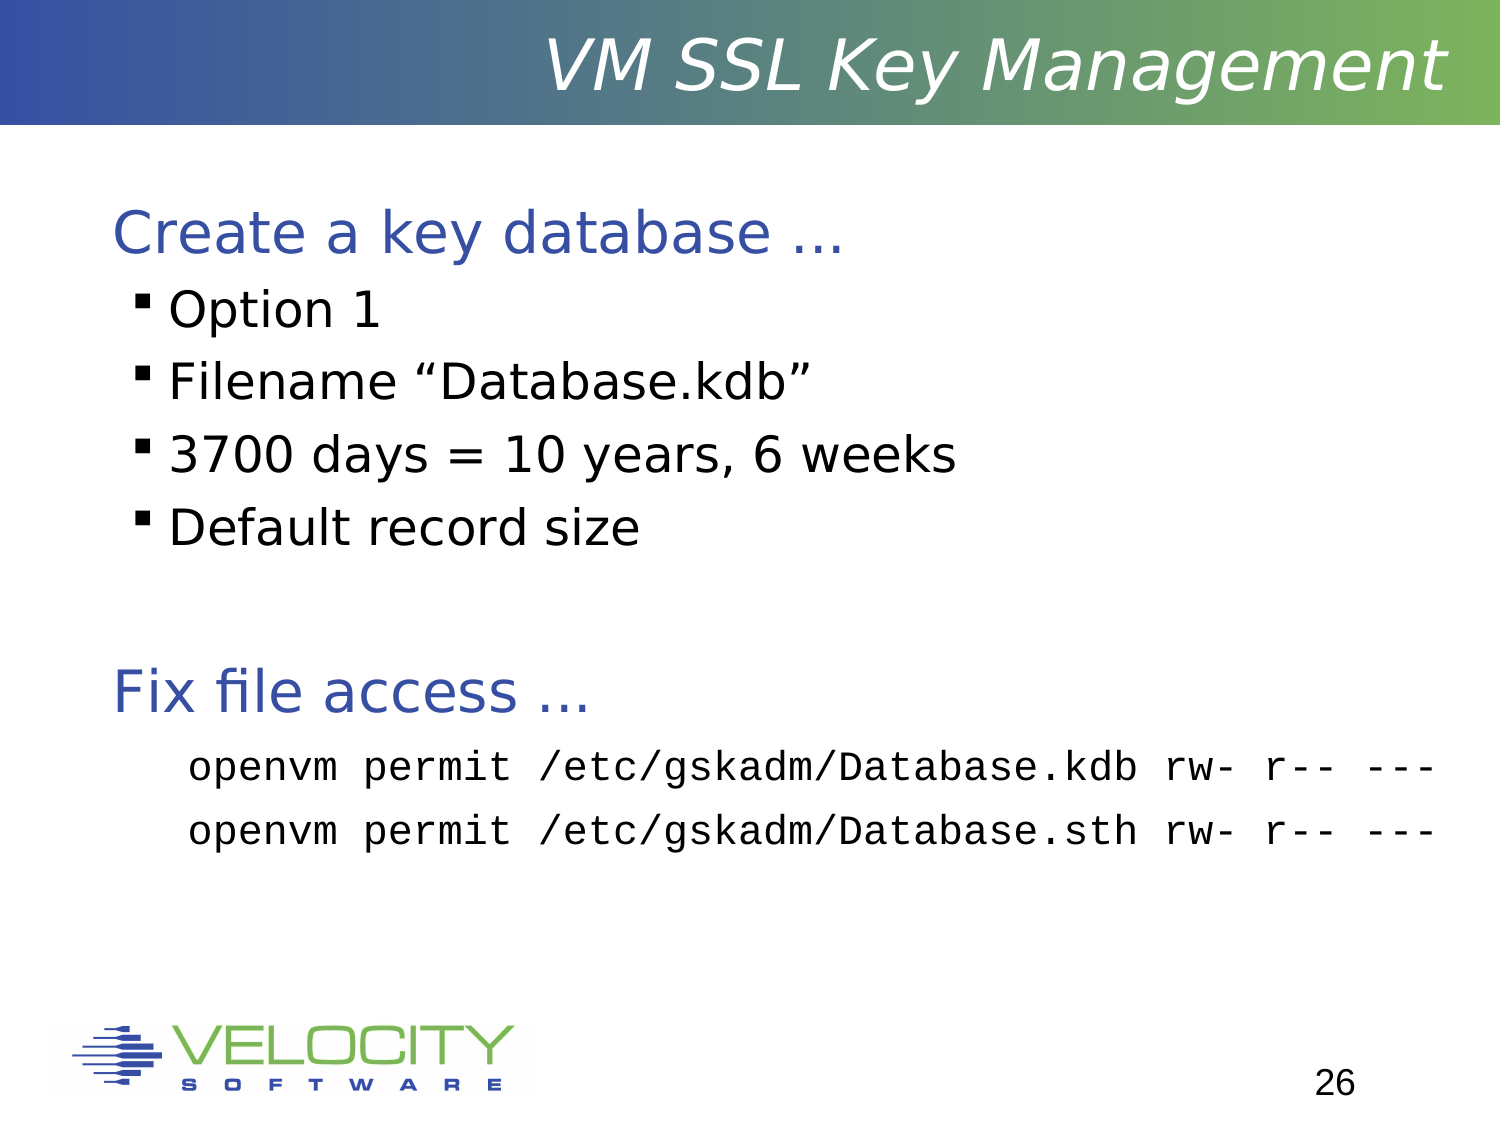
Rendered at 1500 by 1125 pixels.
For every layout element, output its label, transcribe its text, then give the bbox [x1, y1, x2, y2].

list Create a key database ... Option 1 Filename “Database.kdb” 3700 days = 10 years, 6 weeks Default record size Fix file access ... openvm permit /etc/gskadm/Database.kdb rw- r-- --- openvm permit /etc/gskadm/Database.sth rw- r-- --- [70, 187, 1463, 1030]
title VM SSL Key Management [62, 12, 1463, 113]
picture [50, 1021, 538, 1094]
